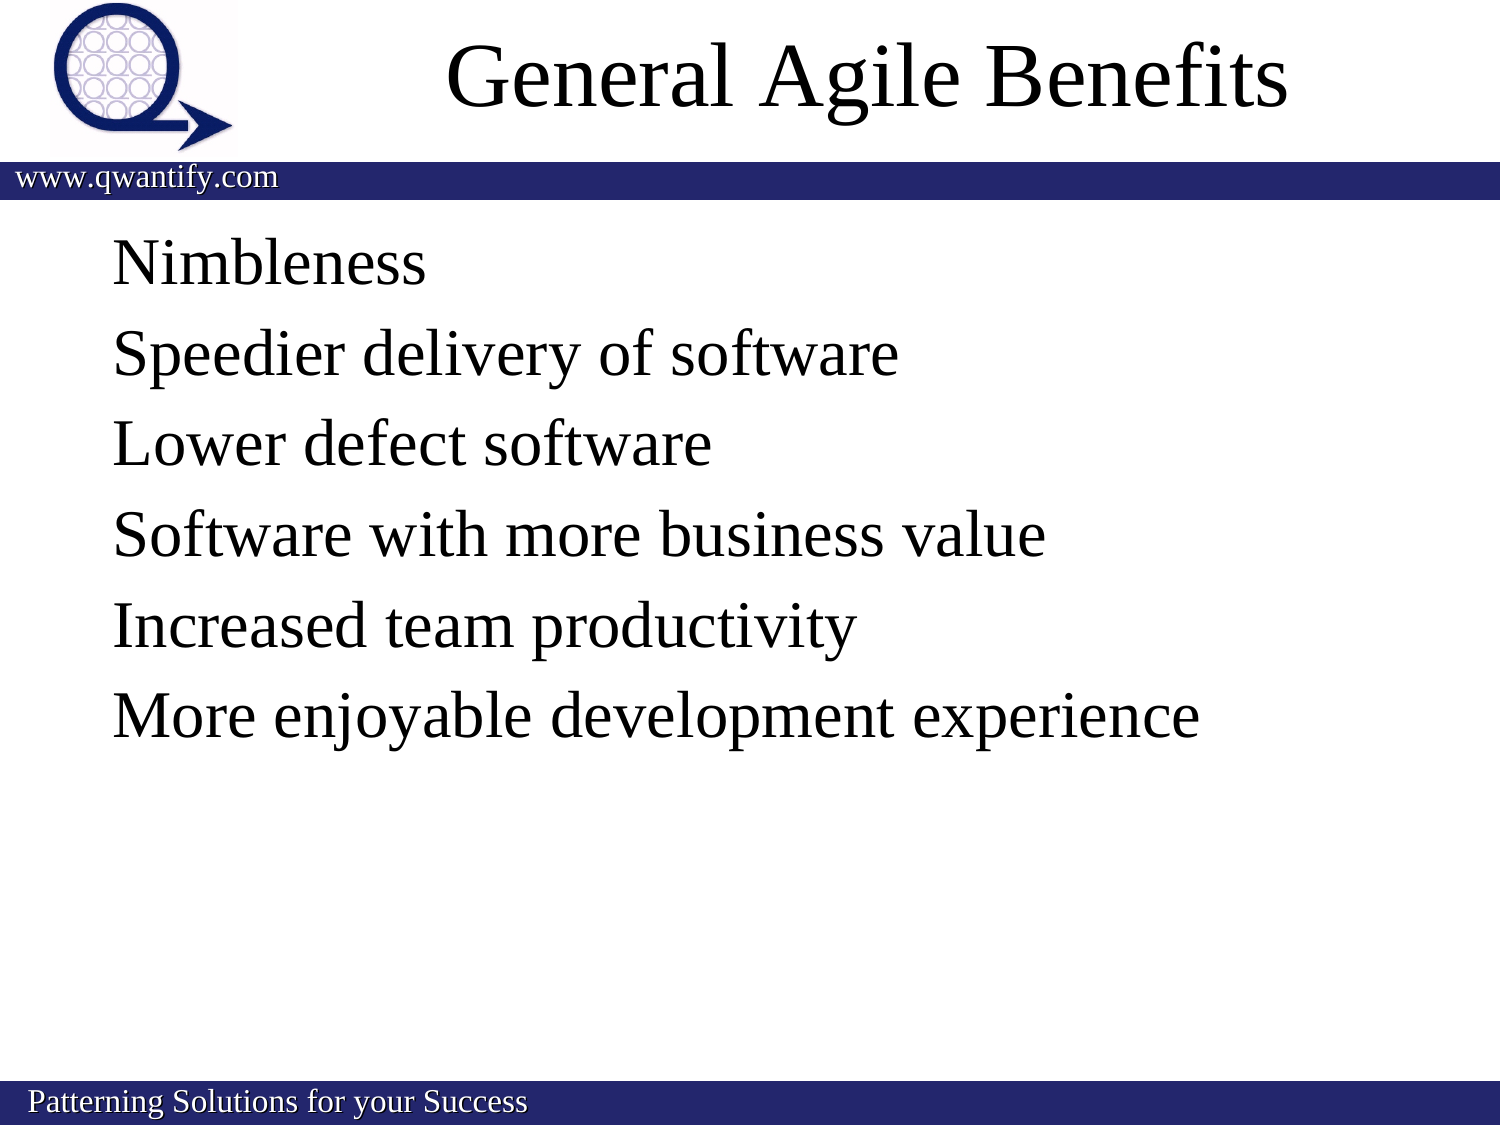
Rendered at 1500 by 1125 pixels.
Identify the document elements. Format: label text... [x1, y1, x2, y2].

picture [50, 0, 238, 157]
list Nimbleness Speedier delivery of software Lower defect software Software with more business value Increased team productivity More enjoyable development experience [112, 224, 1388, 1076]
title General Agile Benefits [287, 0, 1450, 193]
picture [0, 162, 1500, 200]
picture [0, 1081, 1500, 1125]
